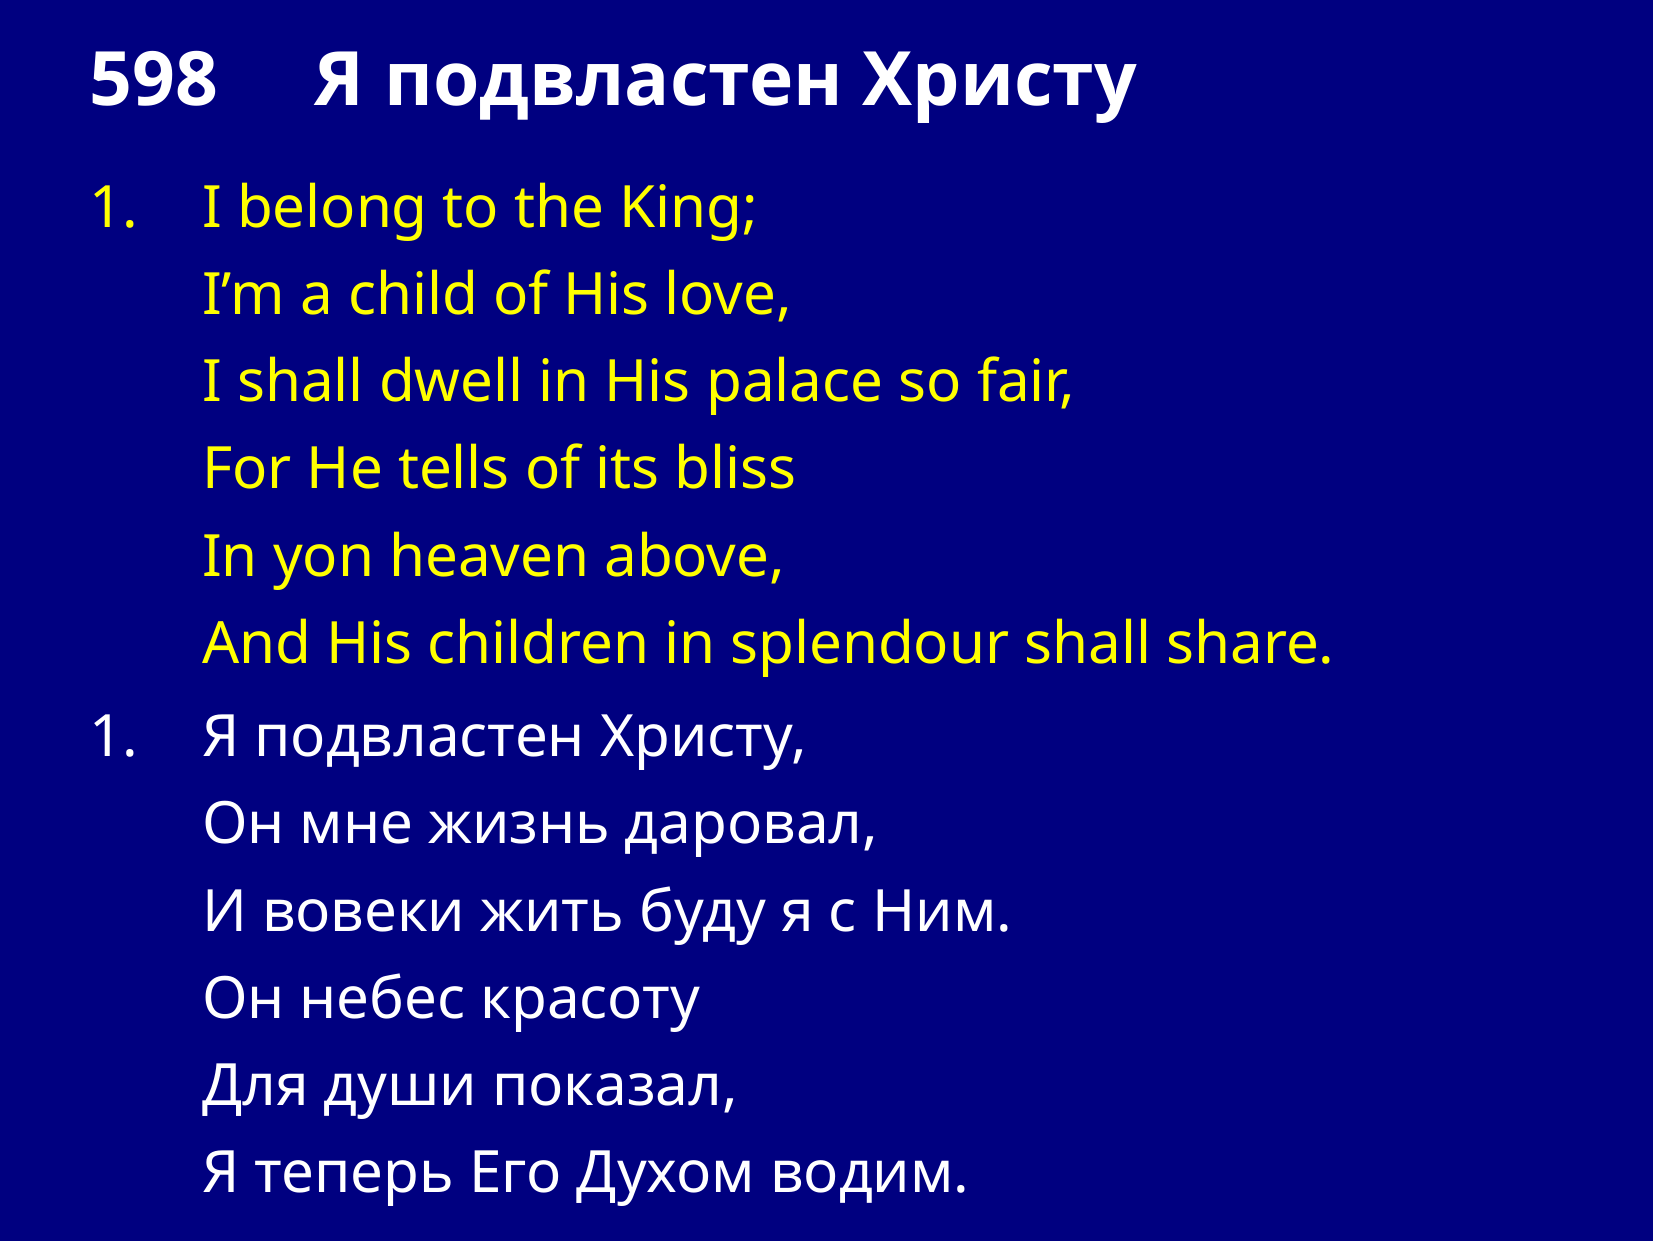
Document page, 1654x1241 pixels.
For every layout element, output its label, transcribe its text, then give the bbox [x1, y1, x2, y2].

text_box 1. Я подвластен Христу, Он мне жизнь даровал, И вовеки жить буду я с Ним. Он небес красоту Для души показал, Я теперь Его Духом водим. [75, 600, 1576, 1163]
text_box 1. I belong to the King; I’m a child of His love, I shall dwell in His palace so fair, For He tells of its bliss In yon heaven above, And His children in splendour shall share. [75, 150, 1576, 600]
text_box 598 Я подвластен Христу [75, 18, 1576, 131]
